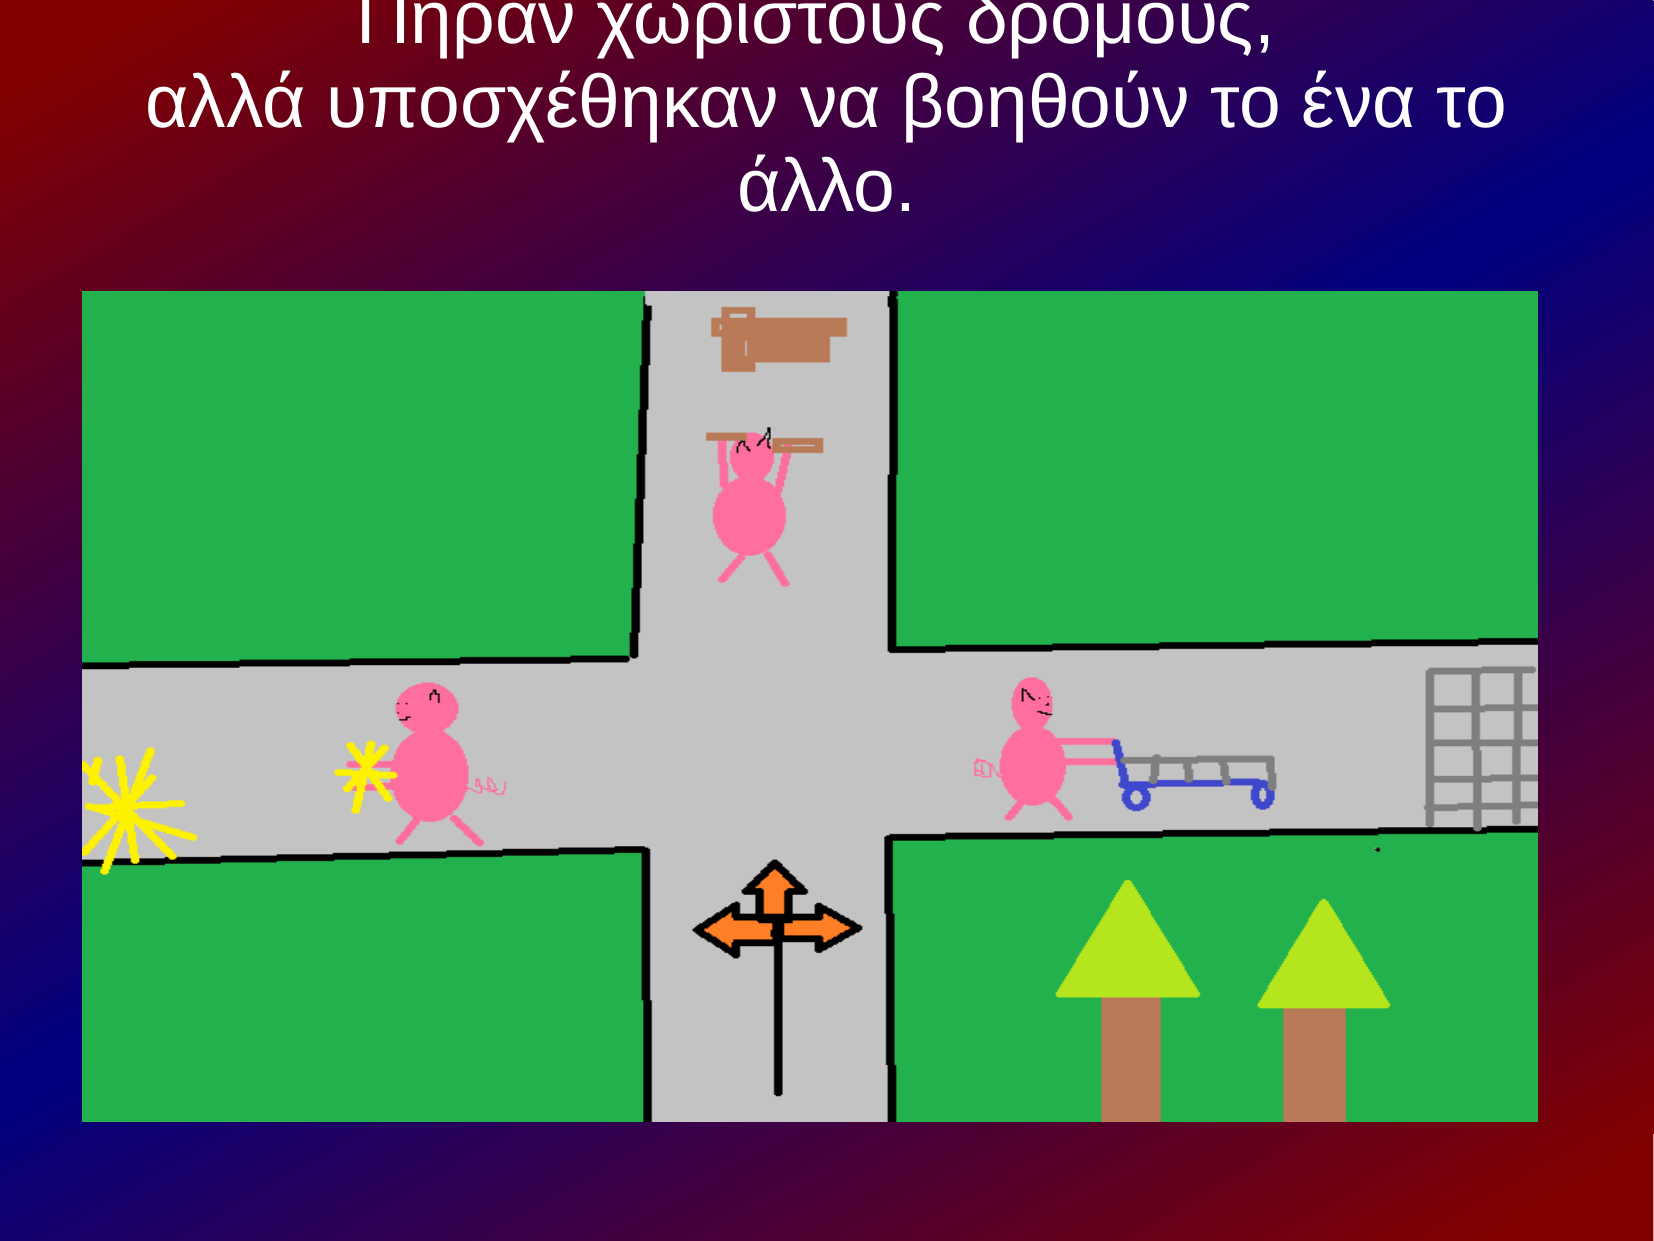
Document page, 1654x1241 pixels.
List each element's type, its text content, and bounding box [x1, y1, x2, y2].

picture [82, 291, 1538, 1123]
title Πήραν χωριστούς δρόμους, αλλά υποσχέθηκαν να βοηθούν το ένα το άλλο. [82, 0, 1571, 331]
